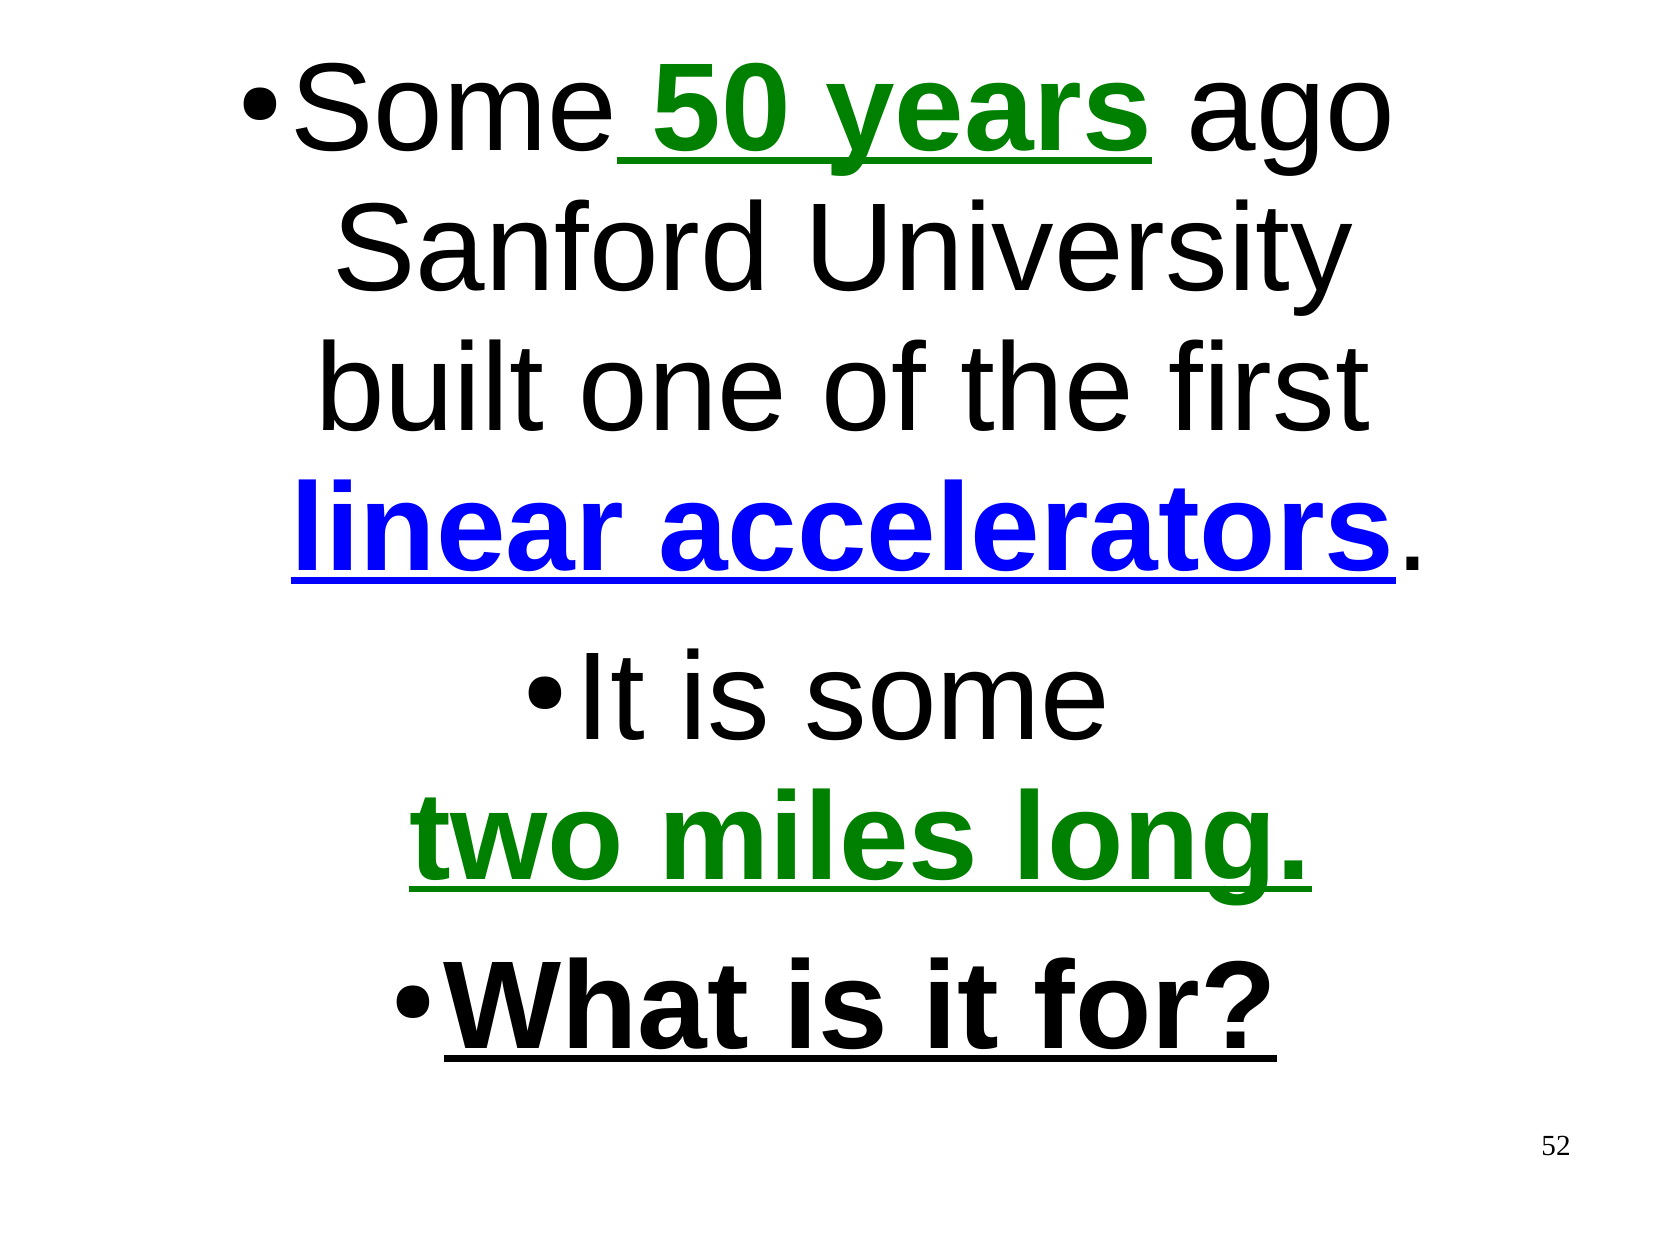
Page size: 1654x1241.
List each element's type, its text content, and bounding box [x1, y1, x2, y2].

list Some 50 years ago Sanford University built one of the first linear accelerators. It is some two miles long. What is it for? [37, 37, 1613, 1238]
